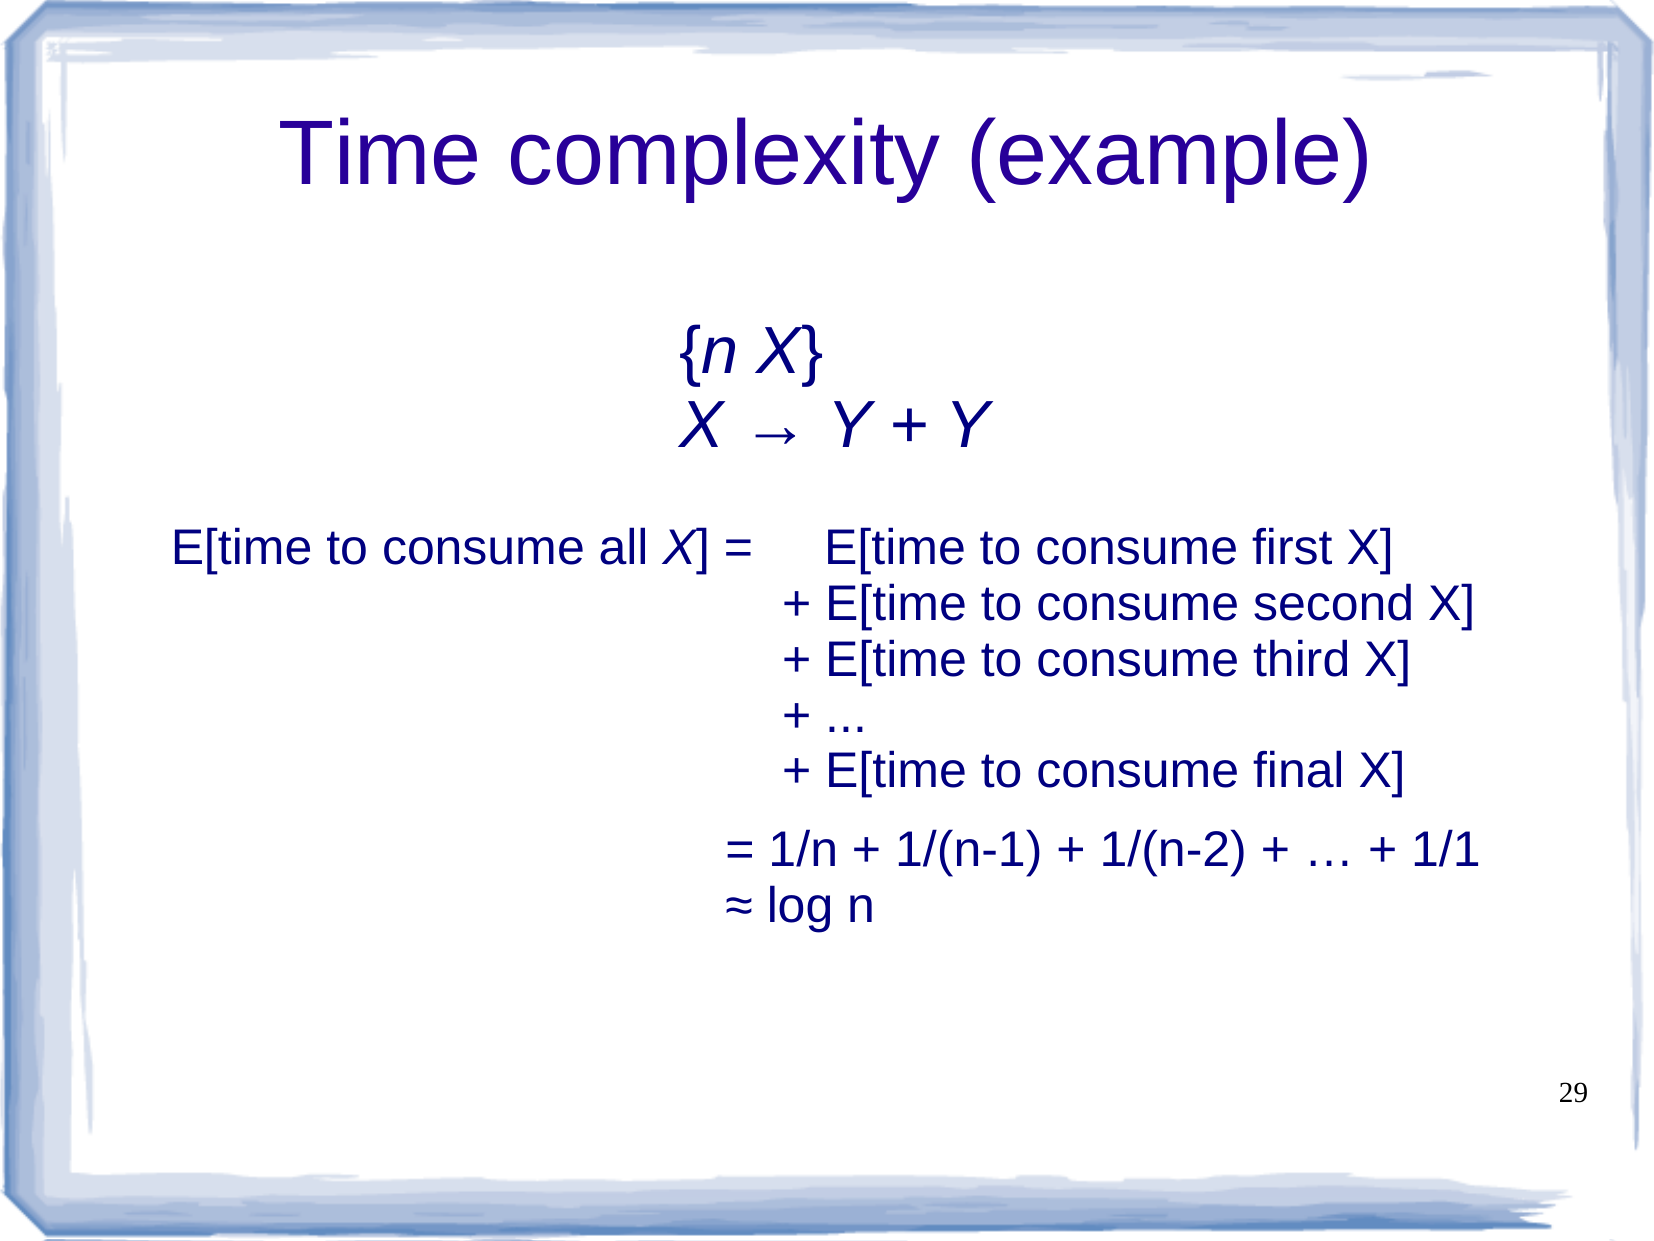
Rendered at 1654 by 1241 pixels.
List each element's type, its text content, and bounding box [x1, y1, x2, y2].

text_box E[time to consume all X] = [156, 512, 767, 584]
text_box = 1/n + 1/(n-1) + 1/(n-2) + … + 1/1 ≈ log n [710, 814, 1541, 942]
picture [0, 0, 1654, 1241]
text_box {n X} X → Y + Y [664, 305, 1013, 470]
text_box E[time to consume first X] + E[time to consume second X] + E[time to consume third X] + ... + E[time to consume final X] [767, 512, 1510, 809]
title Time complexity (example) [82, 49, 1571, 257]
